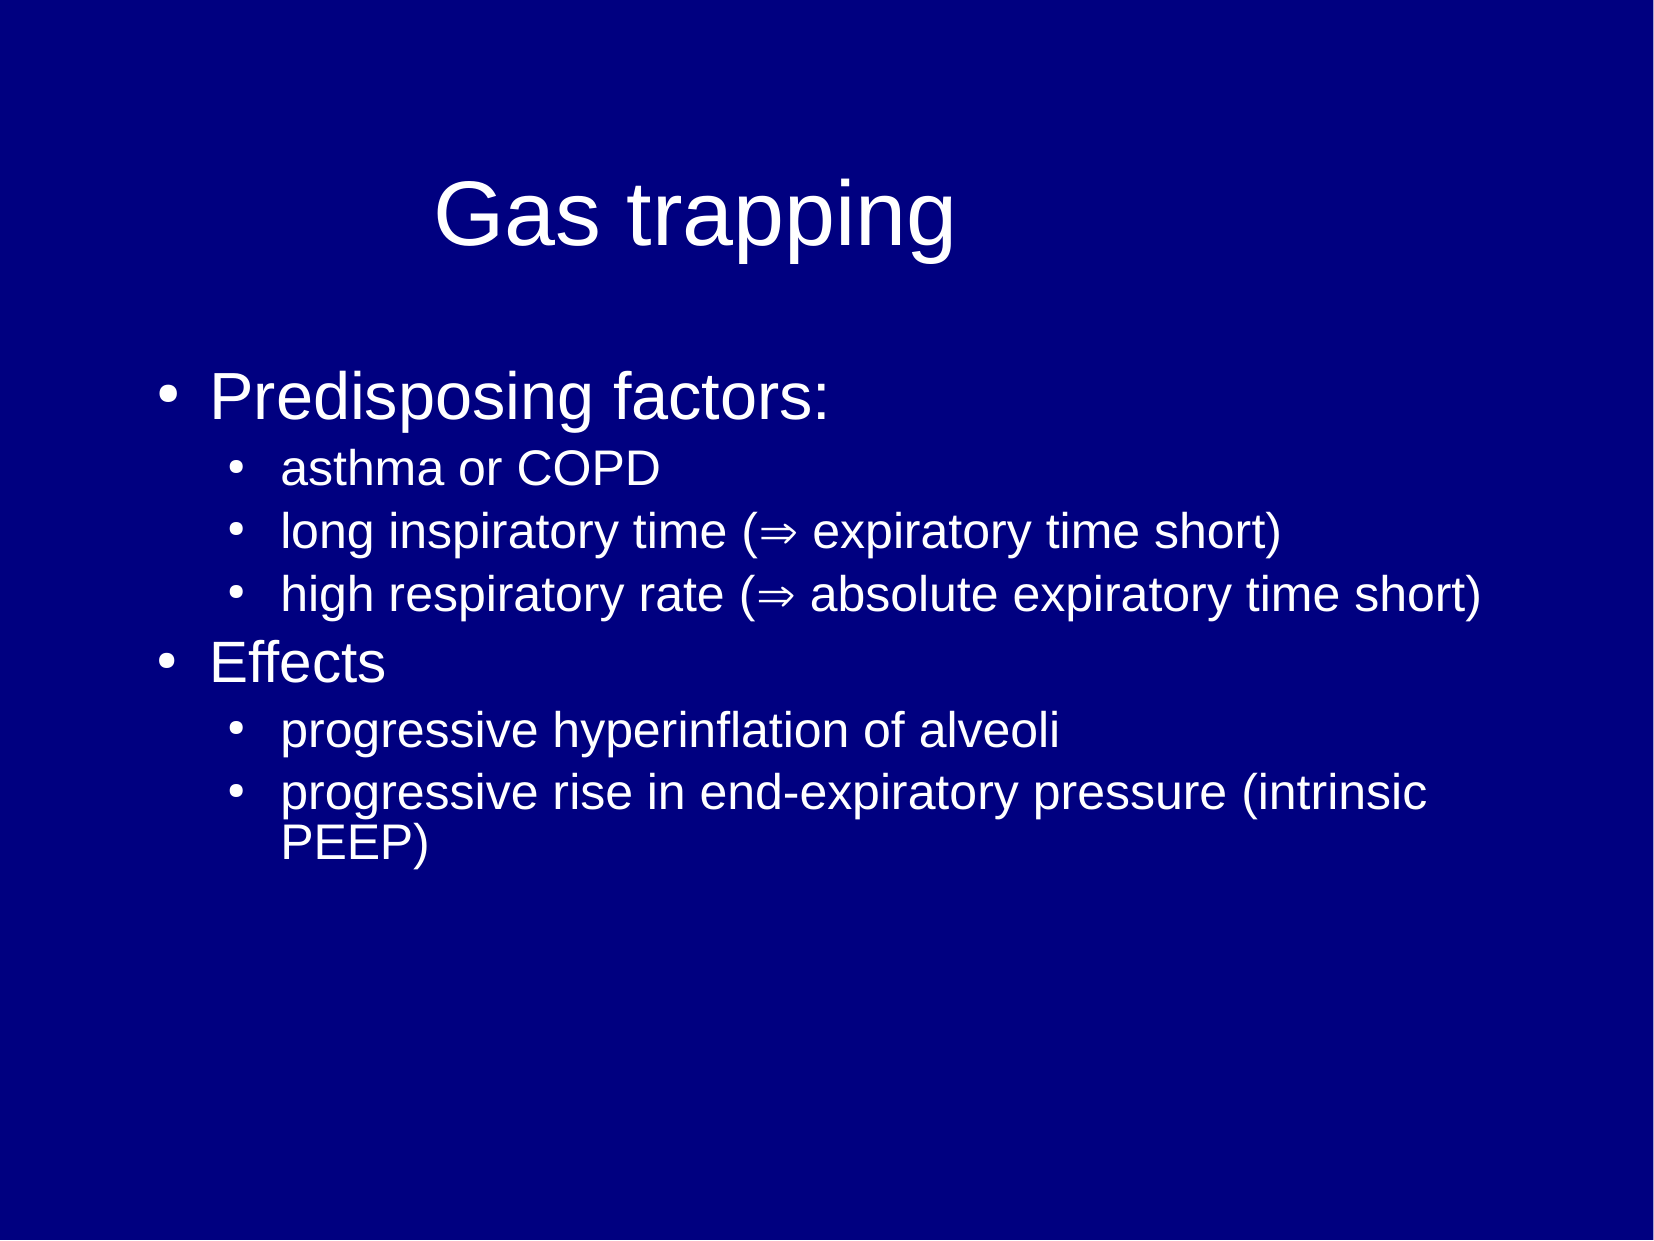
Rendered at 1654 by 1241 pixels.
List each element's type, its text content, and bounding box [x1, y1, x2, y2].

list Predisposing factors: asthma or COPD long inspiratory time ( expiratory time short) high respiratory rate ( absolute expiratory time short) Effects progressive hyperinflation of alveoli progressive rise in end-expiratory pressure (intrinsic PEEP) [124, 358, 1530, 1103]
title Gas trapping [124, 110, 1268, 317]
